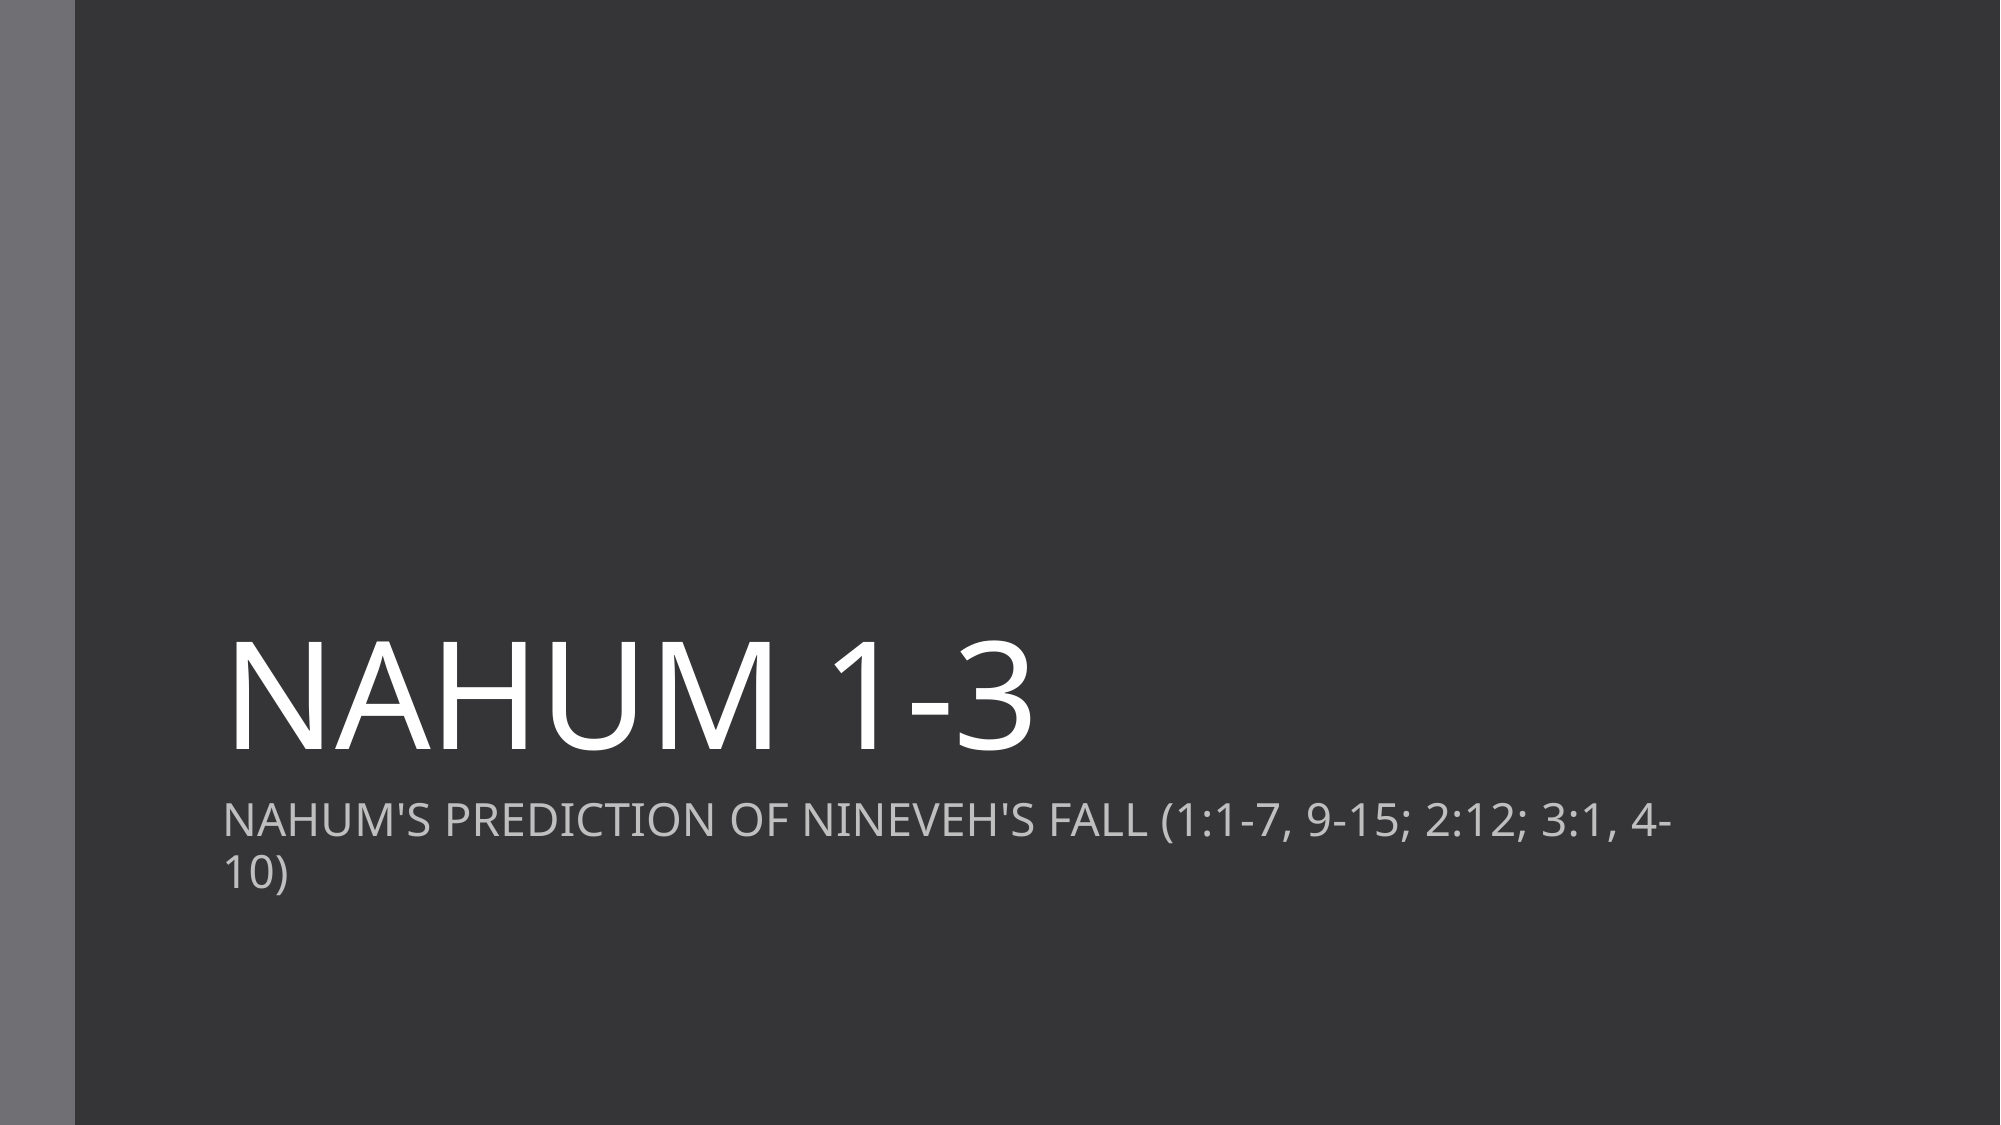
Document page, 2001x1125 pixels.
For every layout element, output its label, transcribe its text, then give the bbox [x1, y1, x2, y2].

subtitle NAHUM'S PREDICTION OF NINEVEH'S FALL (1:1-7, 9-15; 2:12; 3:1, 4-10) [206, 787, 1752, 1066]
title NAHUM 1-3 [206, 124, 1752, 787]
